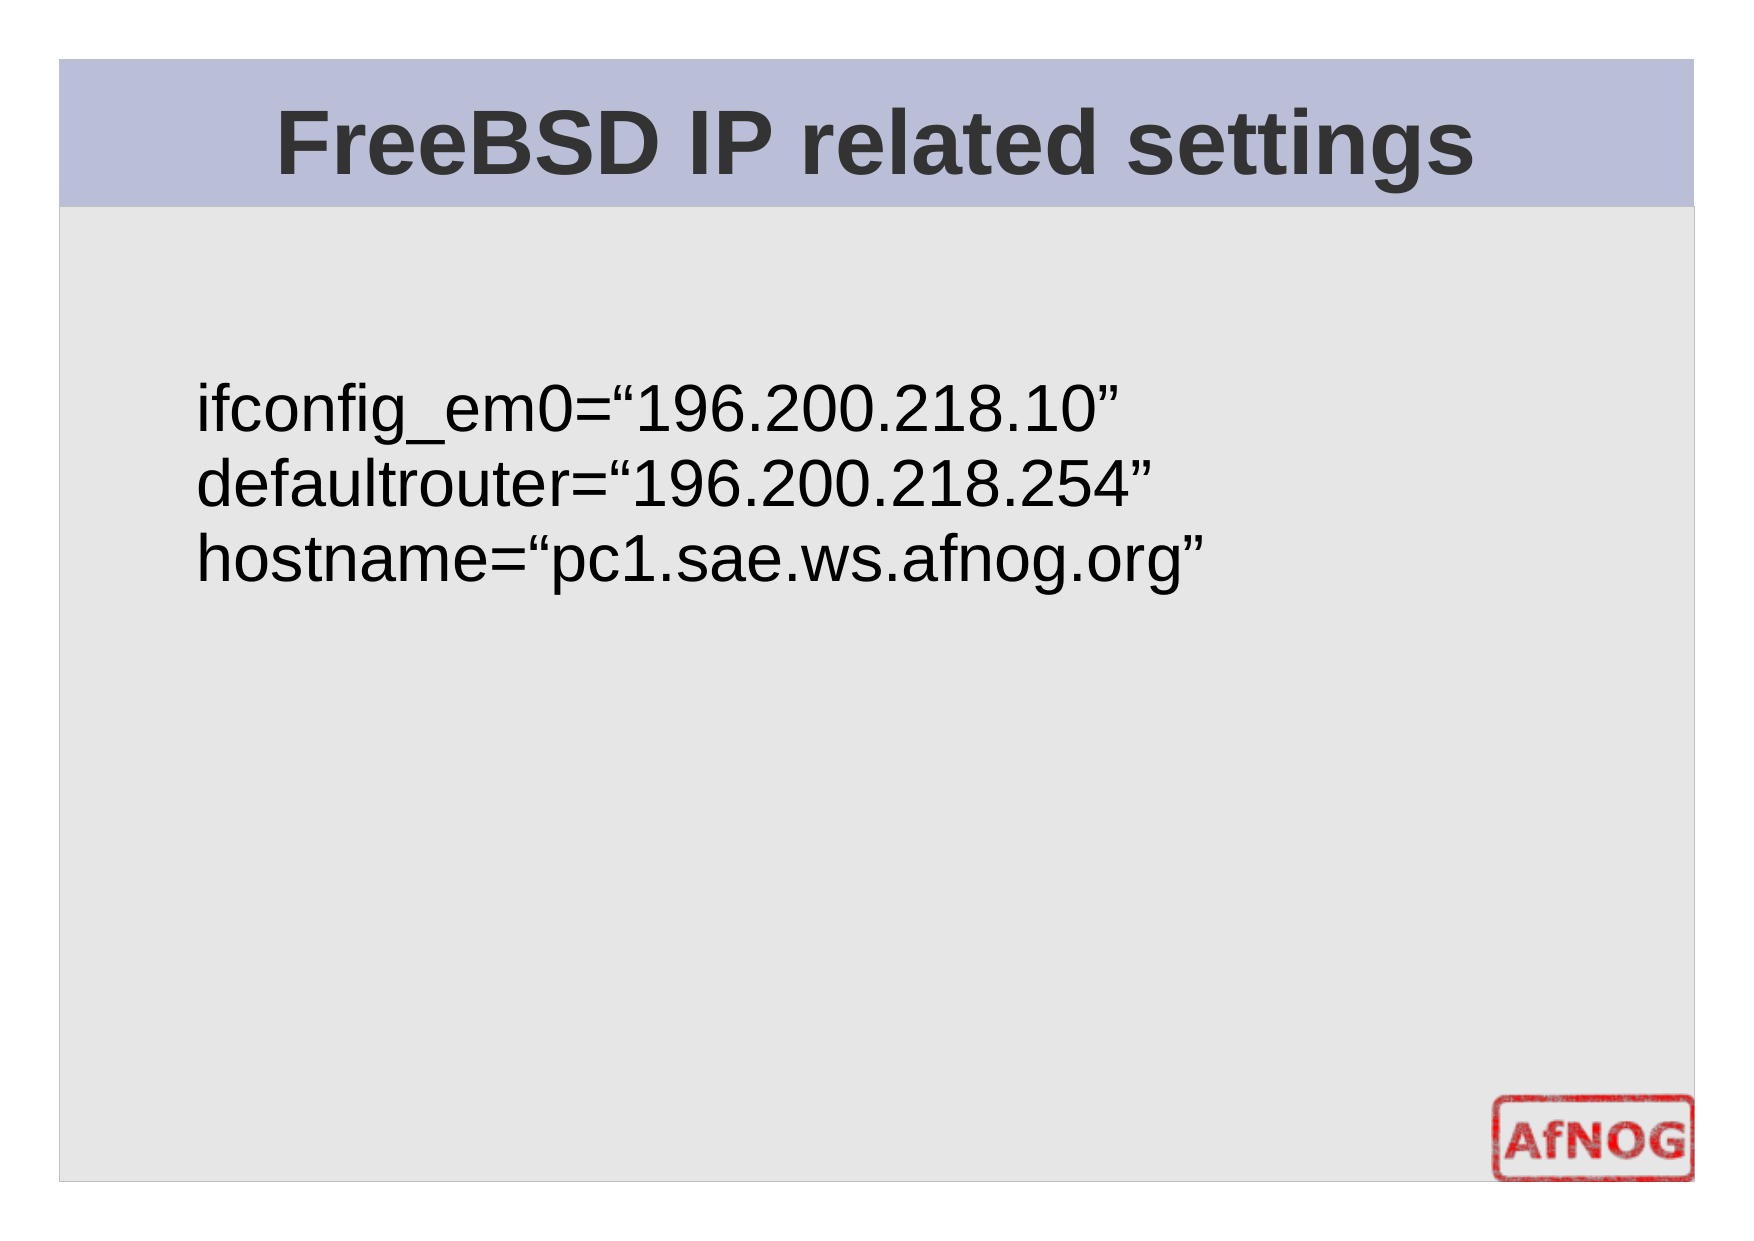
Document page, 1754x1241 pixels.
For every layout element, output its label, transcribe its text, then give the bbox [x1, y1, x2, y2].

list ifconfig_em0=“196.200.218.10” defaultrouter=“196.200.218.254” hostname=“pc1.sae.ws.afnog.org” [179, 371, 1576, 1079]
title FreeBSD IP related settings [59, 48, 1695, 237]
picture [1490, 1092, 1695, 1182]
